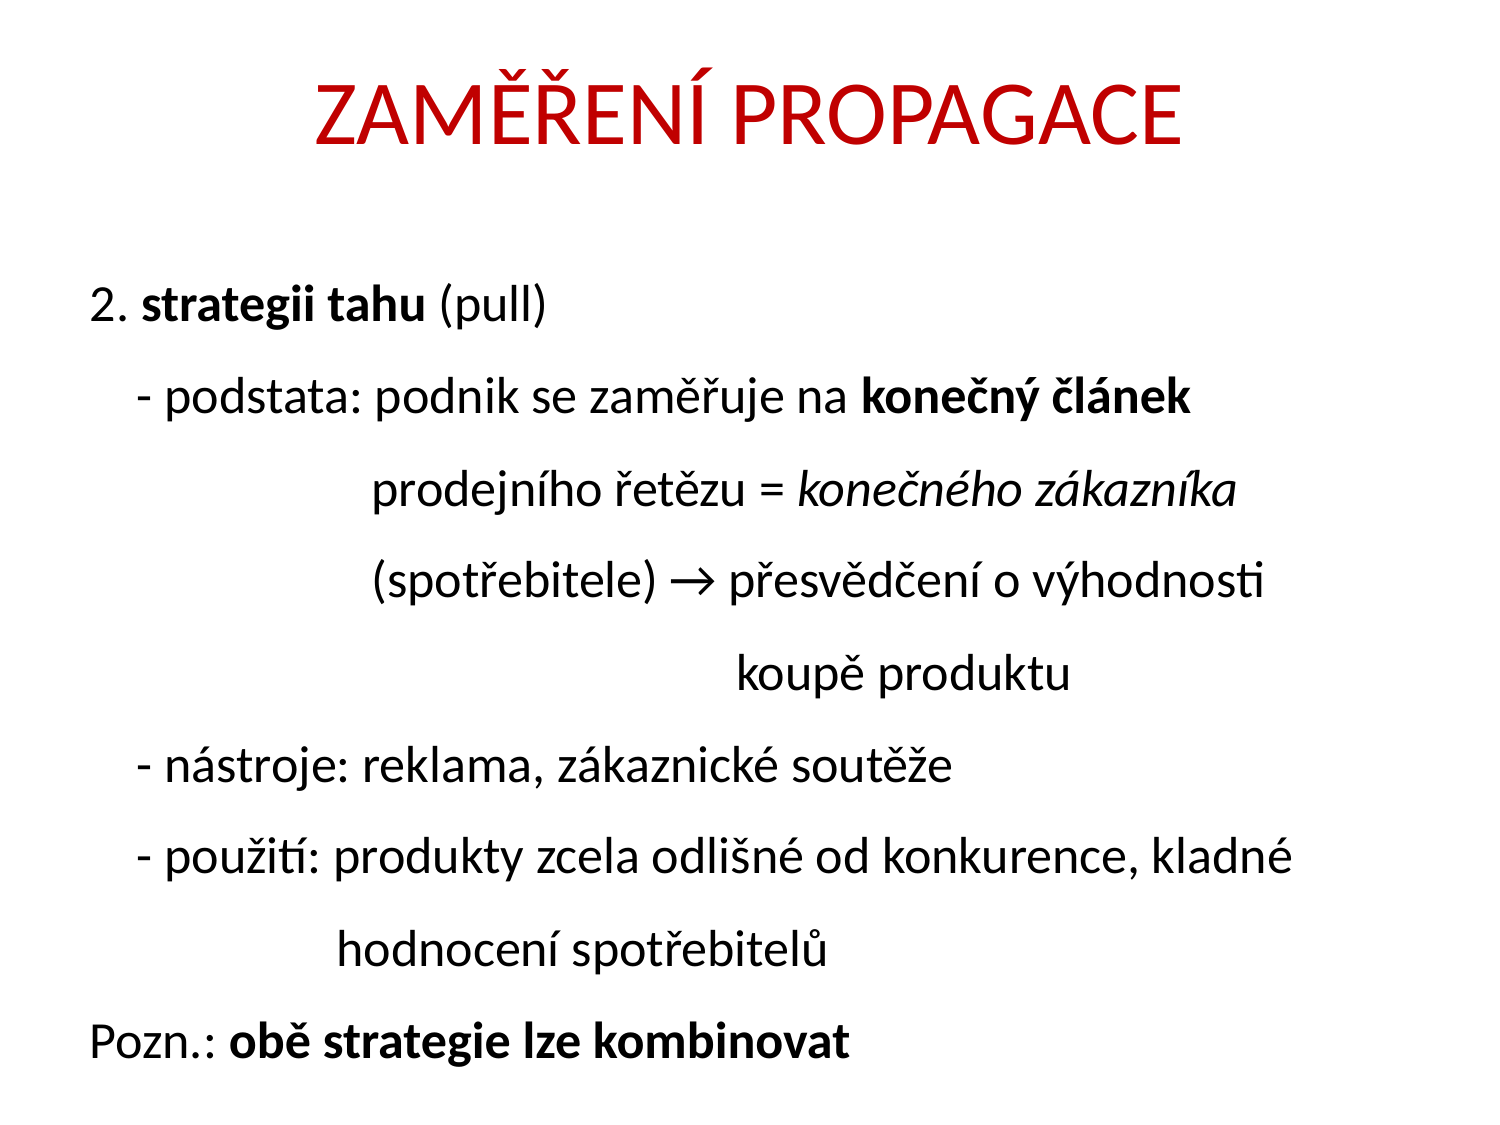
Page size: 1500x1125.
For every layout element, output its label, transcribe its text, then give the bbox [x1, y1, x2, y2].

title ZAMĚŘENÍ PROPAGACE [75, 45, 1425, 233]
list 2. strategii tahu (pull) - podstata: podnik se zaměřuje na konečný článek prodejního řetězu = konečného zákazníka (spotřebitele) → přesvědčení o výhodnosti koupě produktu - nástroje: reklama, zákaznické soutěže - použití: produkty zcela odlišné od konkurence, kladné hodnocení spotřebitelů Pozn.: obě strategie lze kombinovat [75, 262, 1425, 1005]
